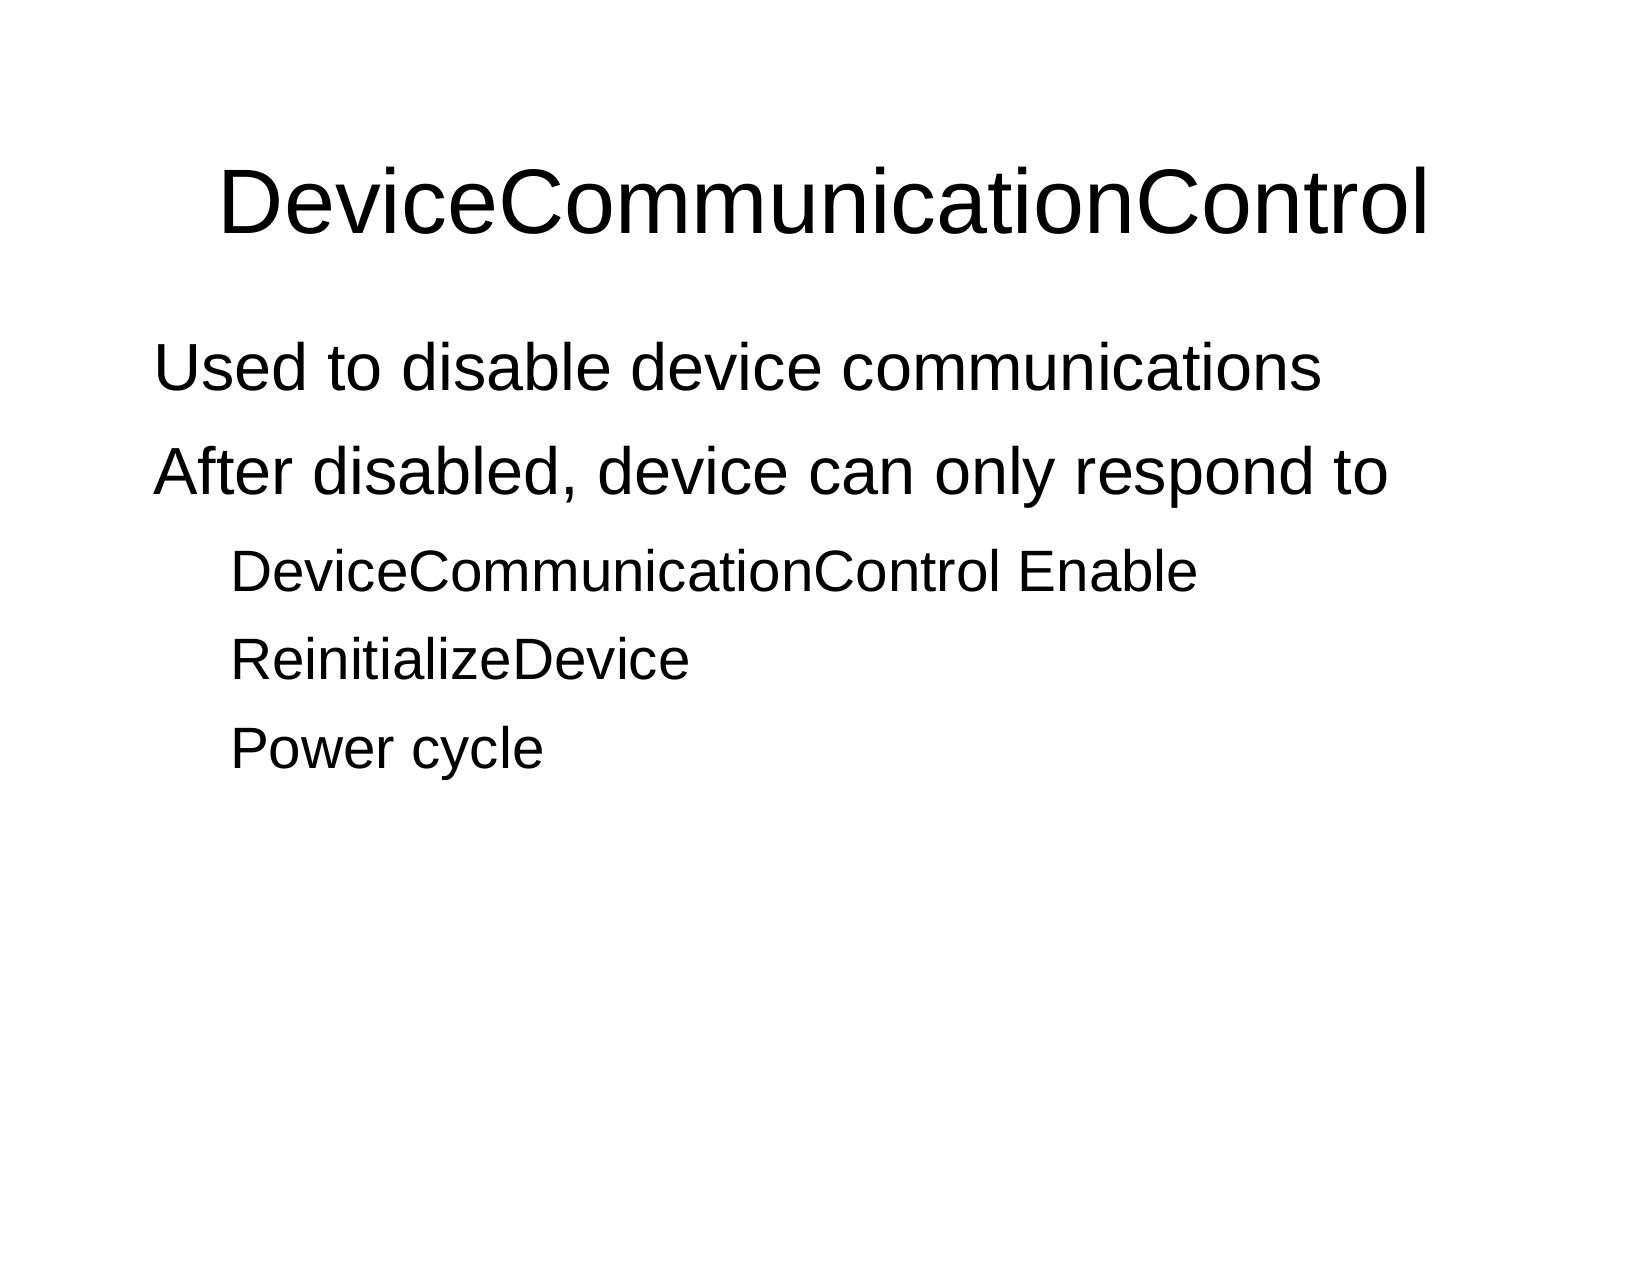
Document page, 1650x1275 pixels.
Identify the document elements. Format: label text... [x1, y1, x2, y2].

title DeviceCommunicationControl [135, 105, 1515, 299]
list Used to disable device communications After disabled, device can only respond to DeviceCommunicationControl Enable ReinitializeDevice Power cycle [135, 329, 1515, 1079]
